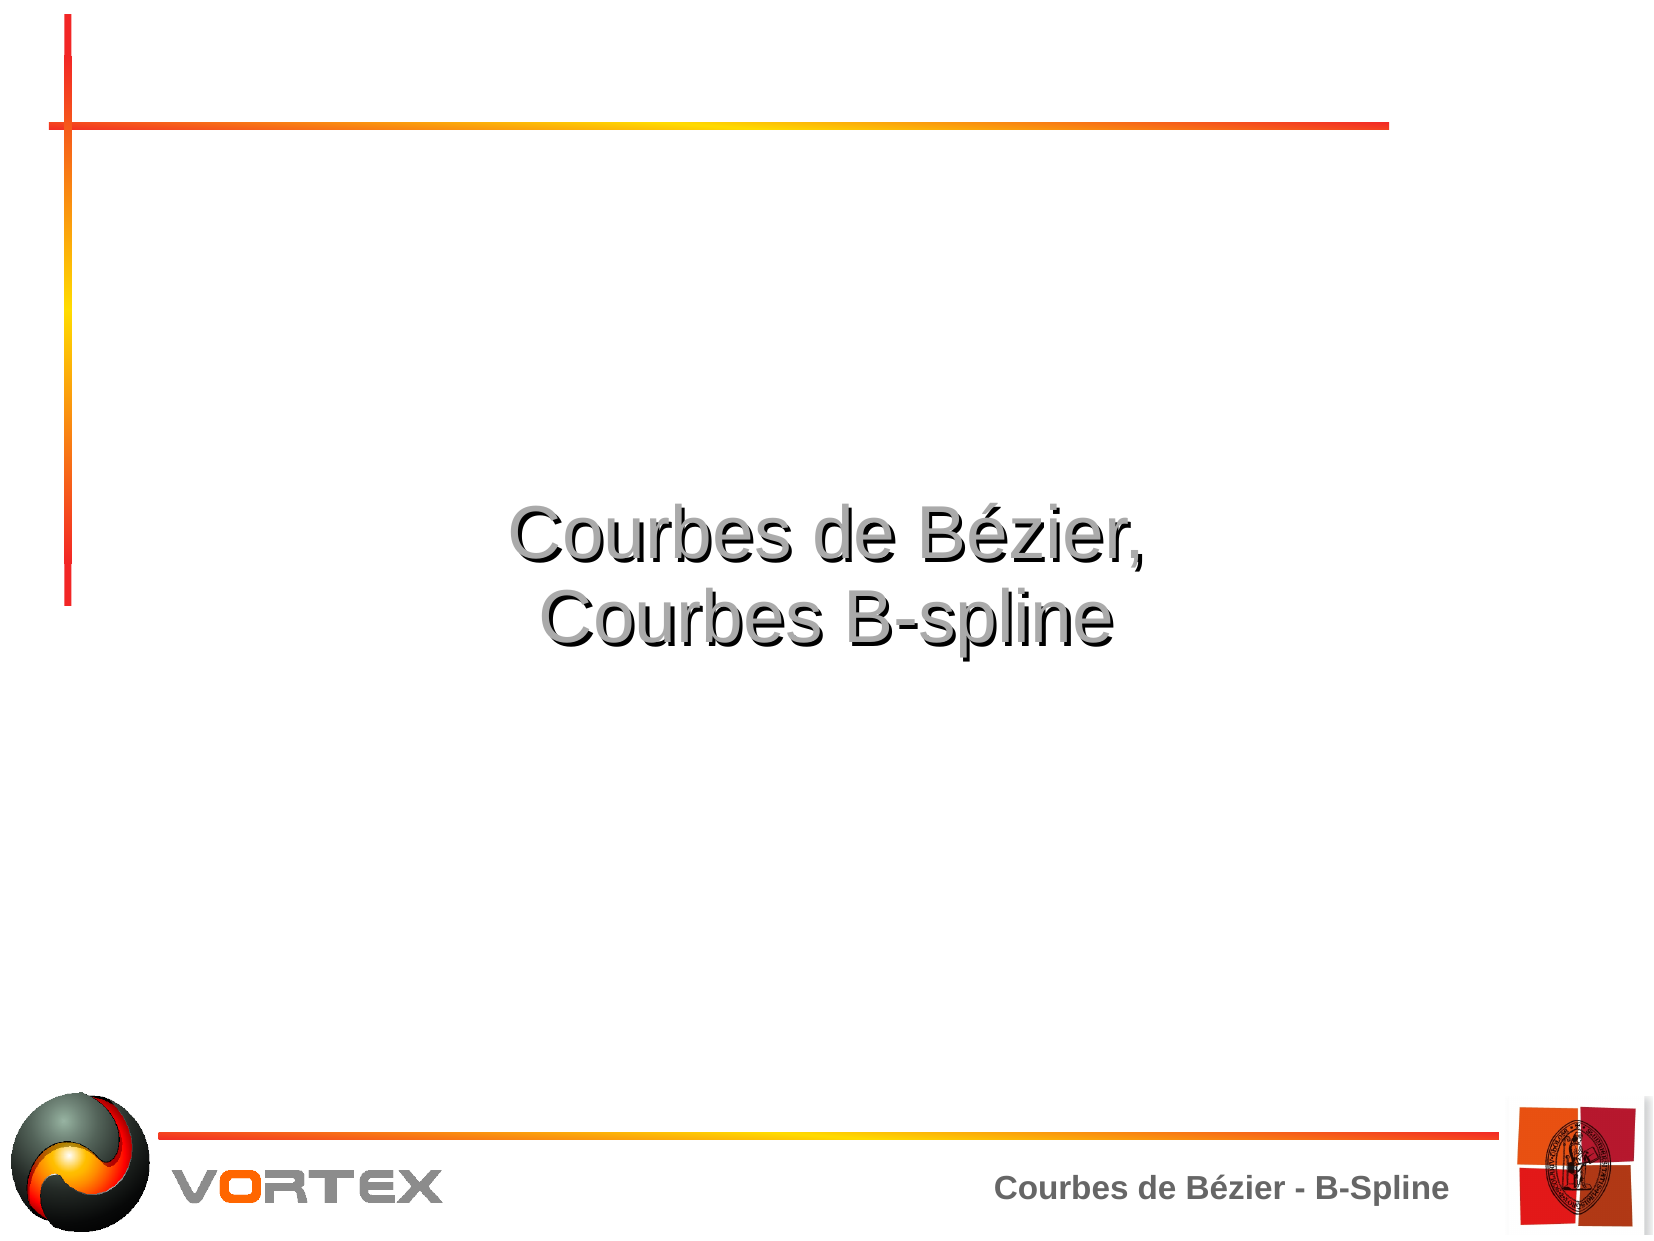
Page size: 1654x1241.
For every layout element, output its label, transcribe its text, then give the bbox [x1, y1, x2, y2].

title Courbes de Bézier, Courbes B-spline [0, 482, 1654, 668]
picture [1505, 1096, 1653, 1235]
picture [11, 1092, 443, 1232]
